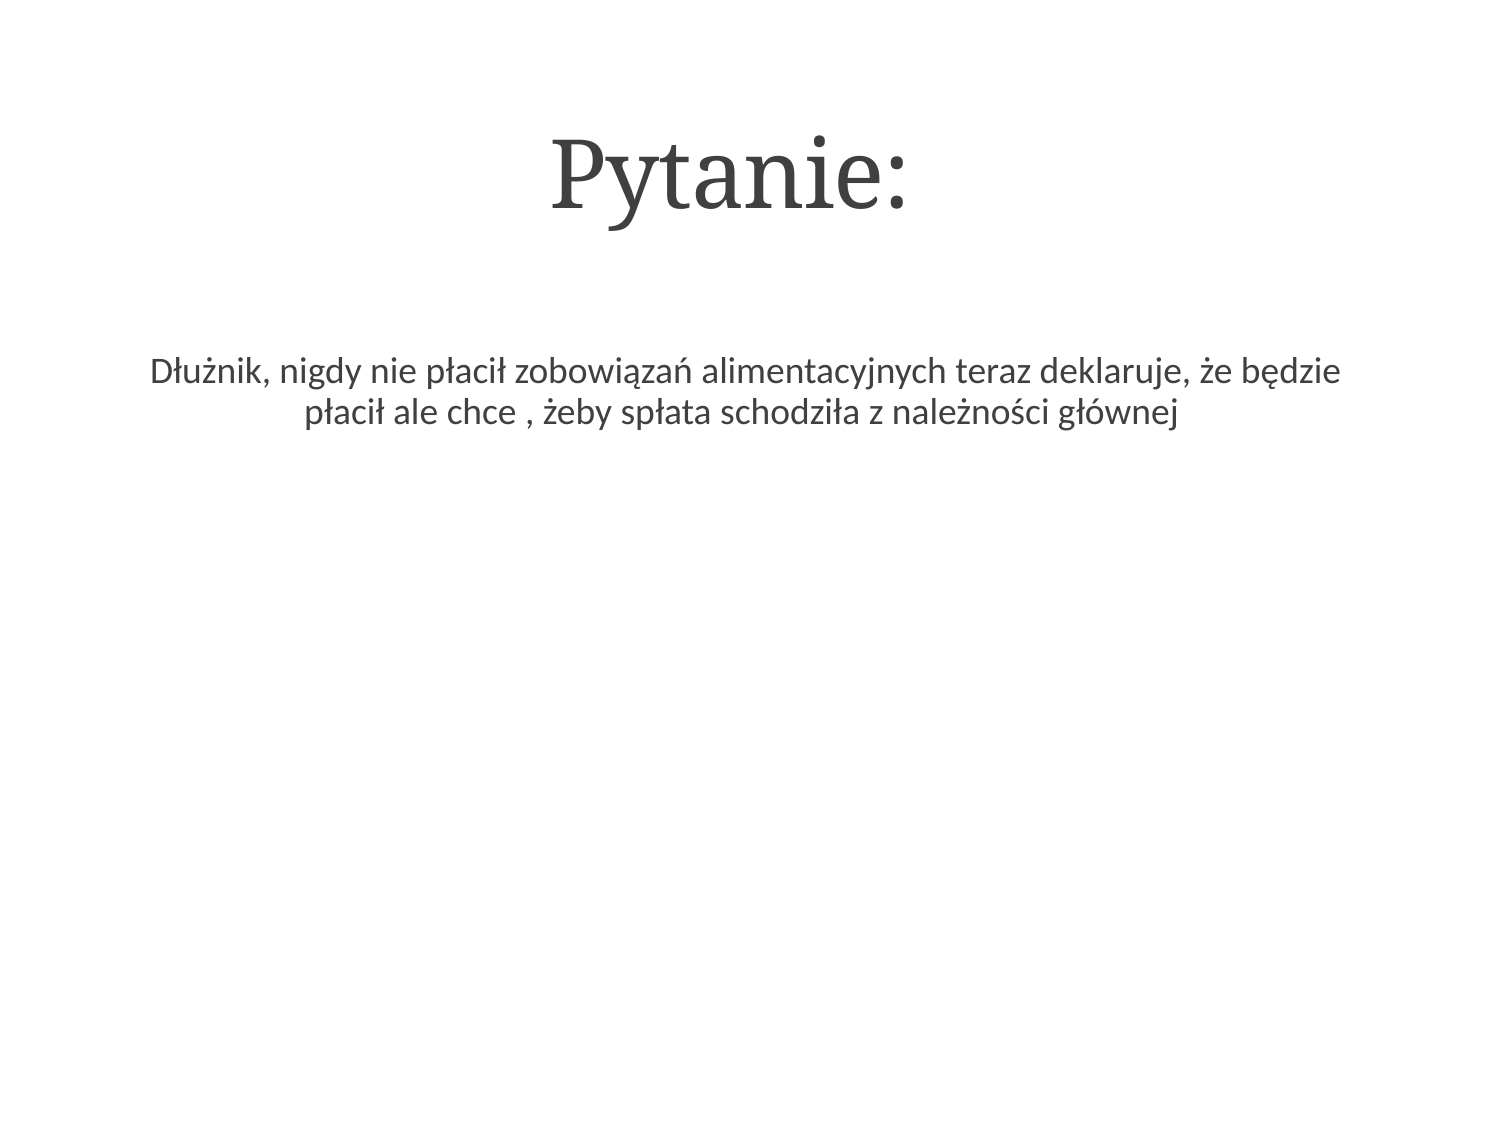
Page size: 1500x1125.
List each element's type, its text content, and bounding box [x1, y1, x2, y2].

title Pytanie: [135, 47, 1373, 285]
list Dłużnik, nigdy nie płacił zobowiązań alimentacyjnych teraz deklaruje, że będzie płacił ale chce , żeby spłata schodziła z należności głównej [111, 343, 1373, 963]
